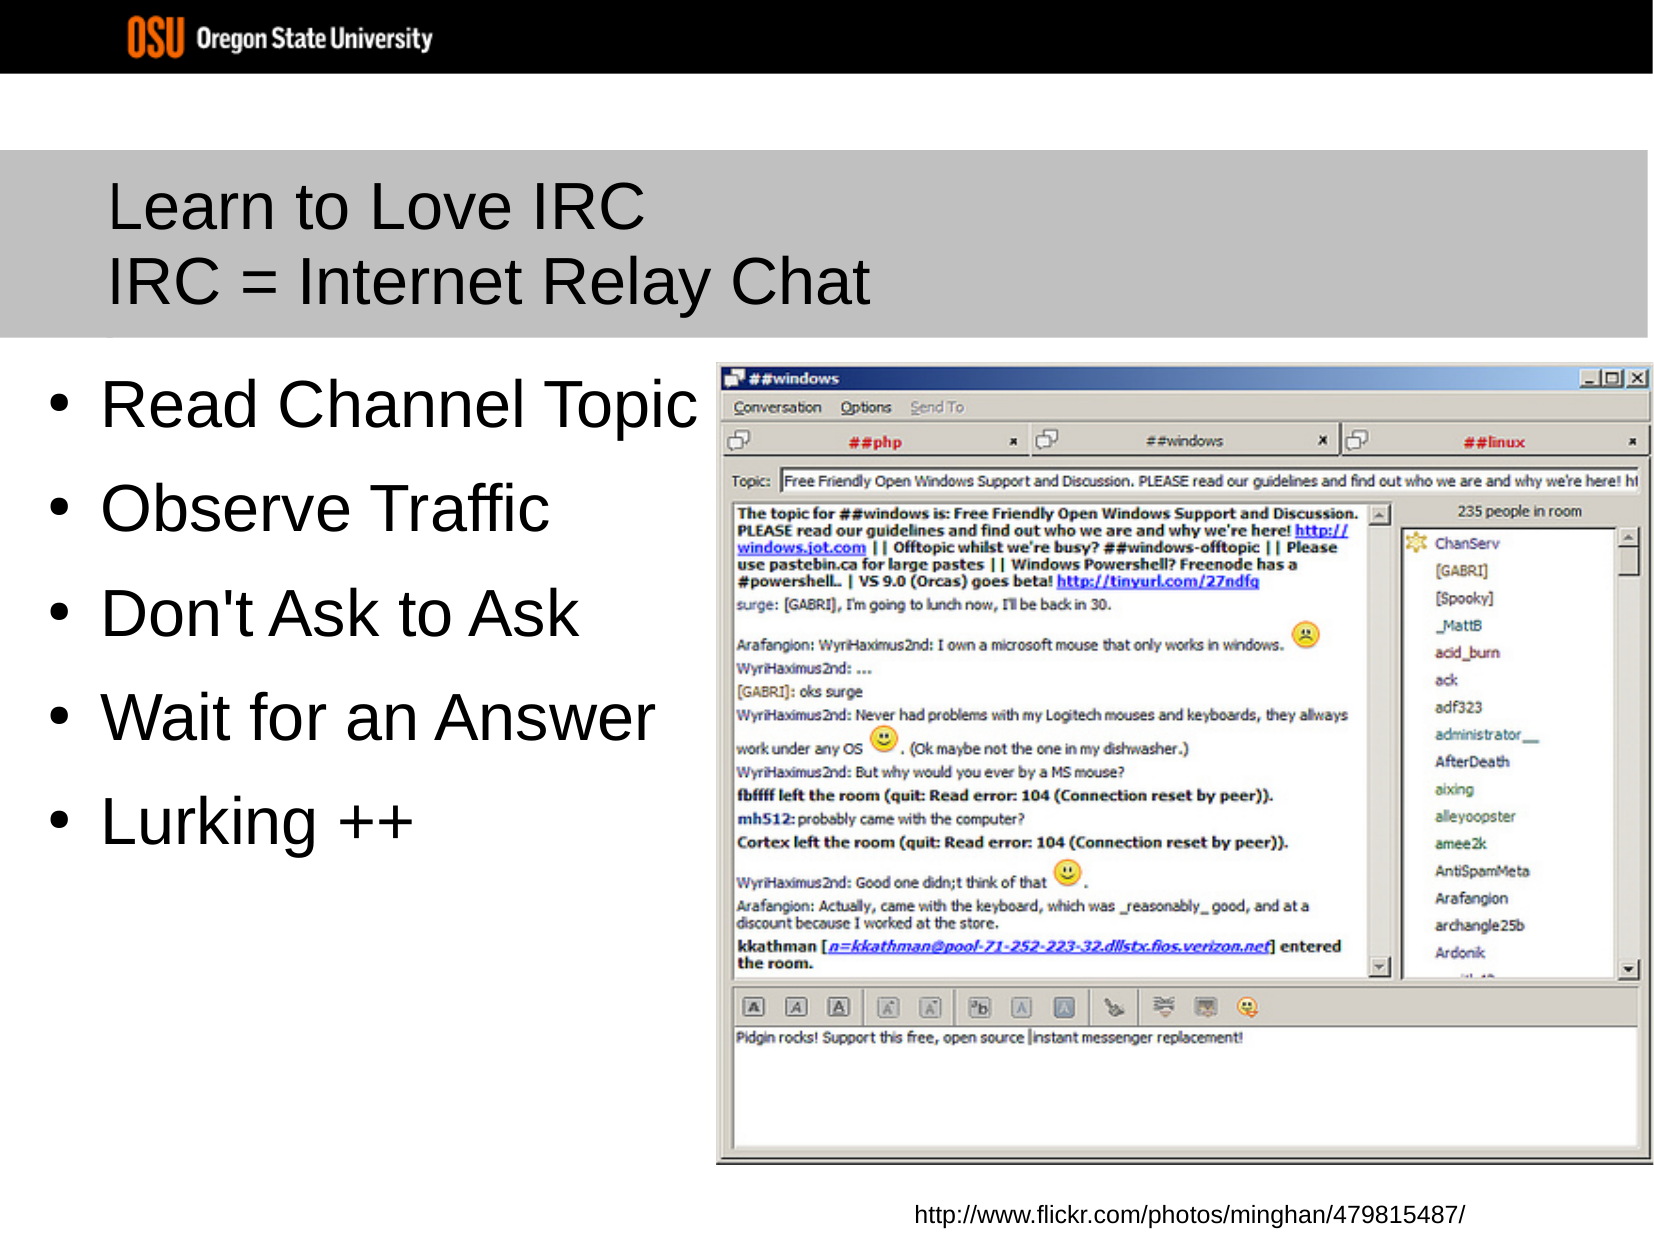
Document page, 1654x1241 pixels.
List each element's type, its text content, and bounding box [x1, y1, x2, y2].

picture [716, 362, 1654, 1165]
text_box [0, 0, 1653, 74]
text_box [0, 150, 113, 338]
list Read Channel Topic Observe Traffic Don't Ask to Ask Wait for an Answer Lurking ++ [29, 366, 756, 1171]
picture [112, 5, 510, 49]
text_box http://www.flickr.com/photos/minghan/479815487/ [899, 1193, 1654, 1236]
title [82, 49, 1571, 257]
subtitle Learn to Love IRC IRC = Internet Relay Chat [113, 150, 1648, 338]
